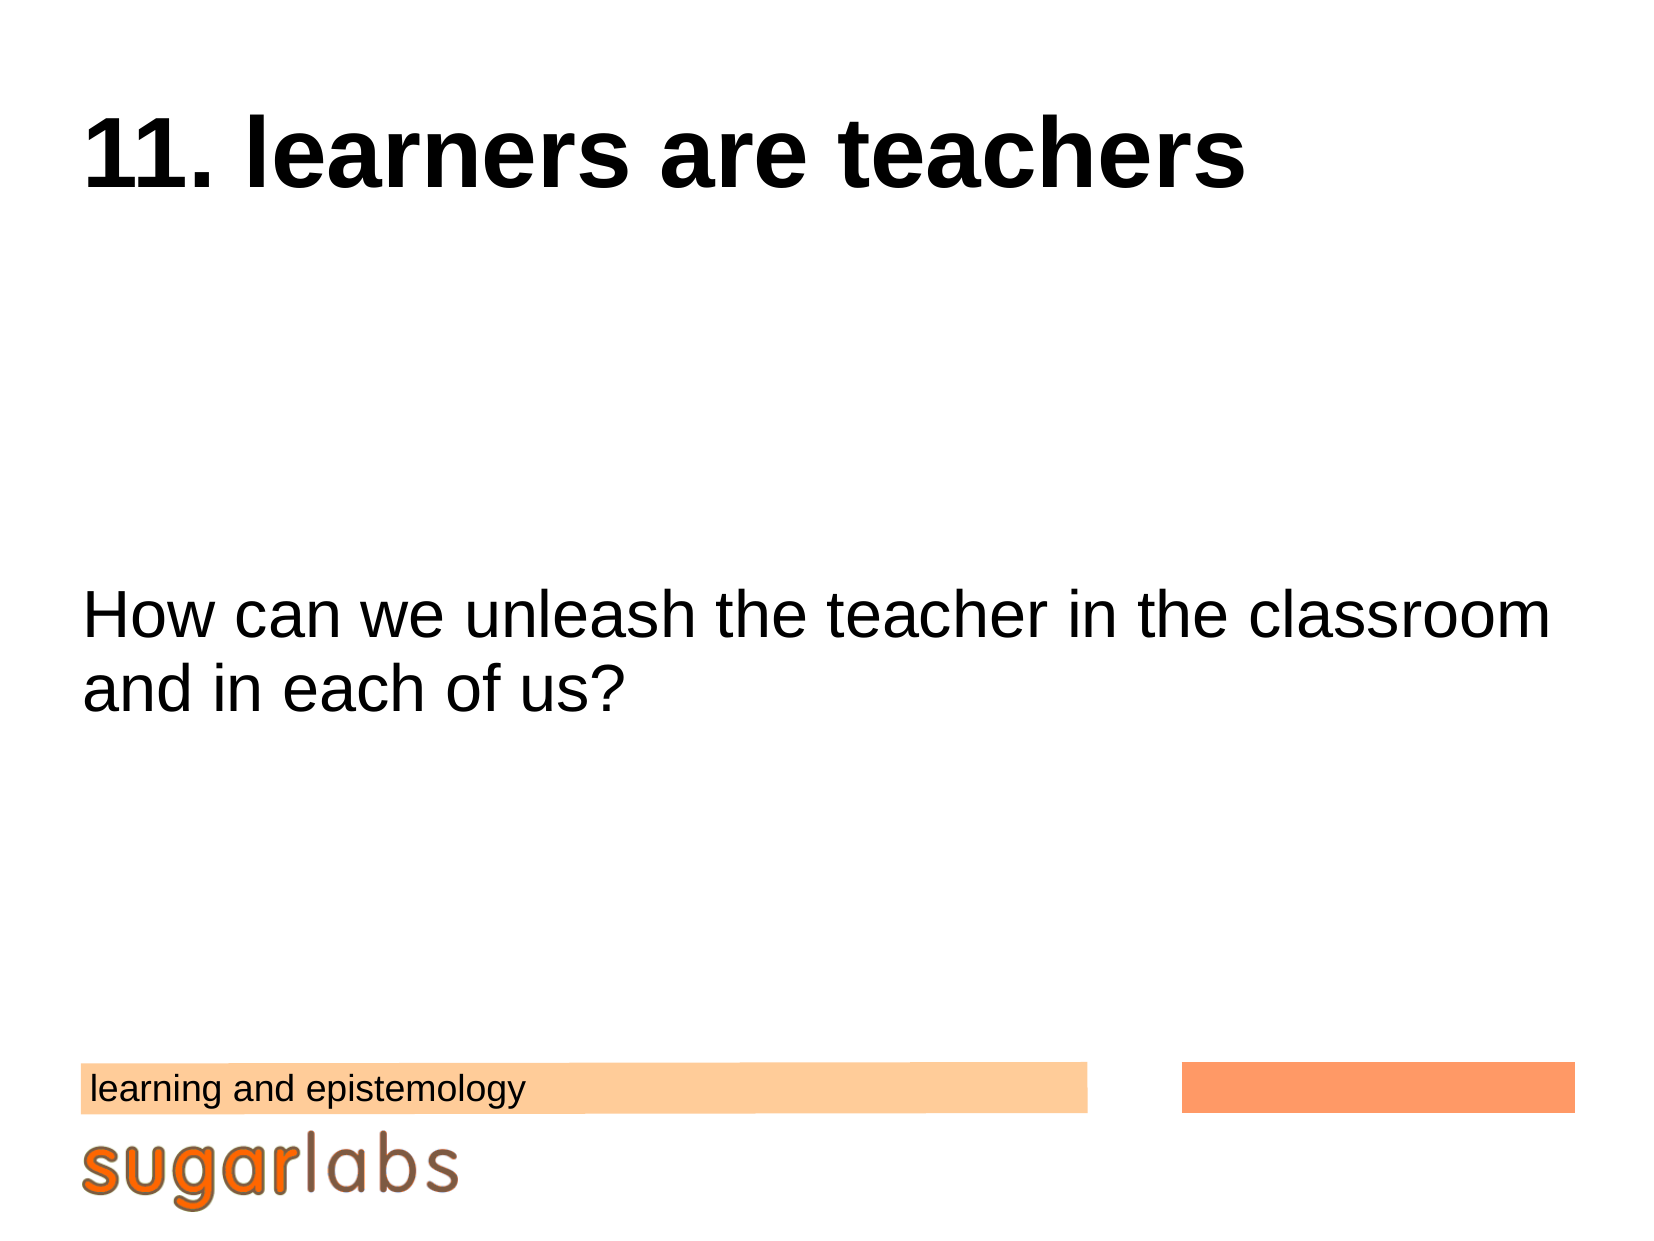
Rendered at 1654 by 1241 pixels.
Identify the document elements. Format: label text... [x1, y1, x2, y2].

picture [82, 1130, 458, 1212]
text_box learning and epistemology [75, 1060, 938, 1122]
title 11. learners are teachers [82, 49, 1571, 257]
subtitle How can we unleash the teacher in the classroom and in each of us? [82, 290, 1571, 1013]
